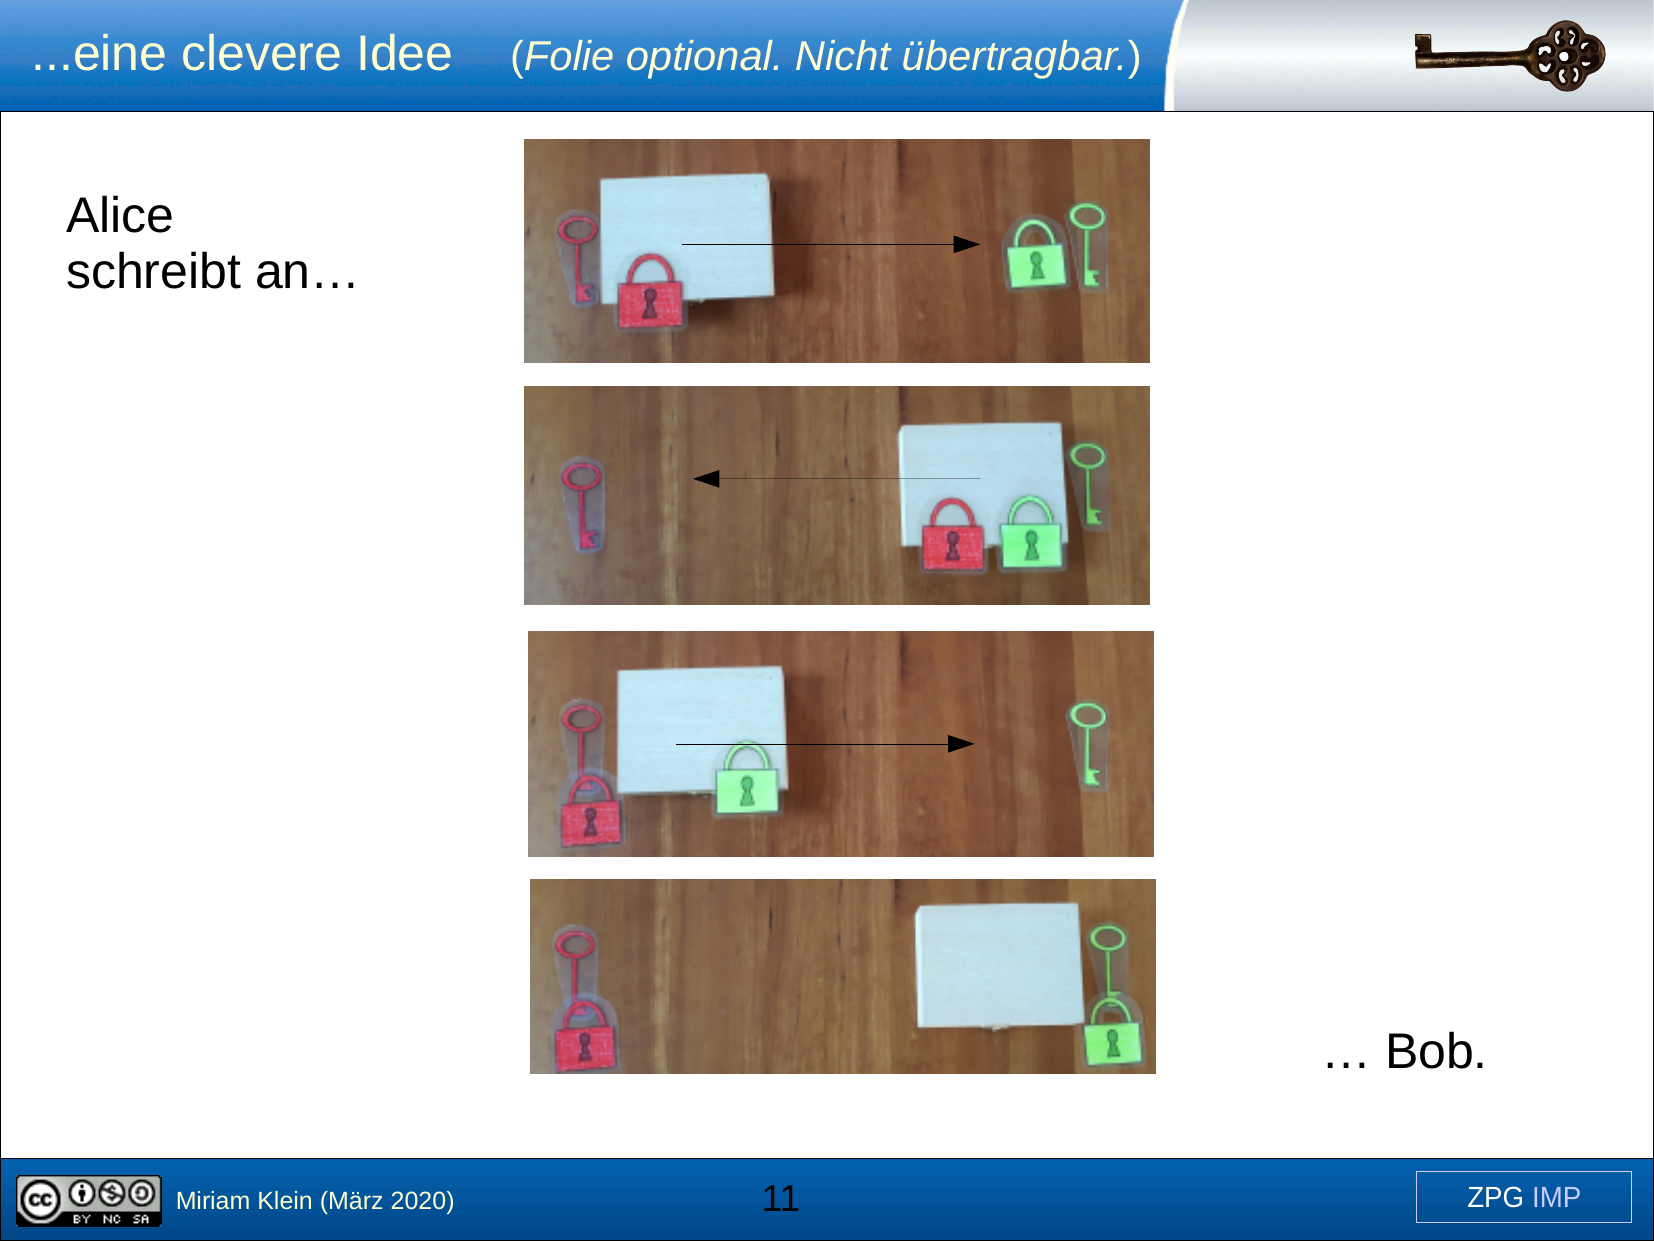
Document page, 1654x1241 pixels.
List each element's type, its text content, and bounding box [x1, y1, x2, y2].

text_box Alice schreibt an… … Bob. [51, 180, 1611, 1143]
picture [524, 139, 1150, 180]
picture [530, 879, 1156, 1074]
title ...eine clevere Idee (Folie optional. Nicht übertragbar.) [31, 14, 1151, 92]
picture [0, 0, 1654, 111]
picture [16, 1175, 162, 1227]
